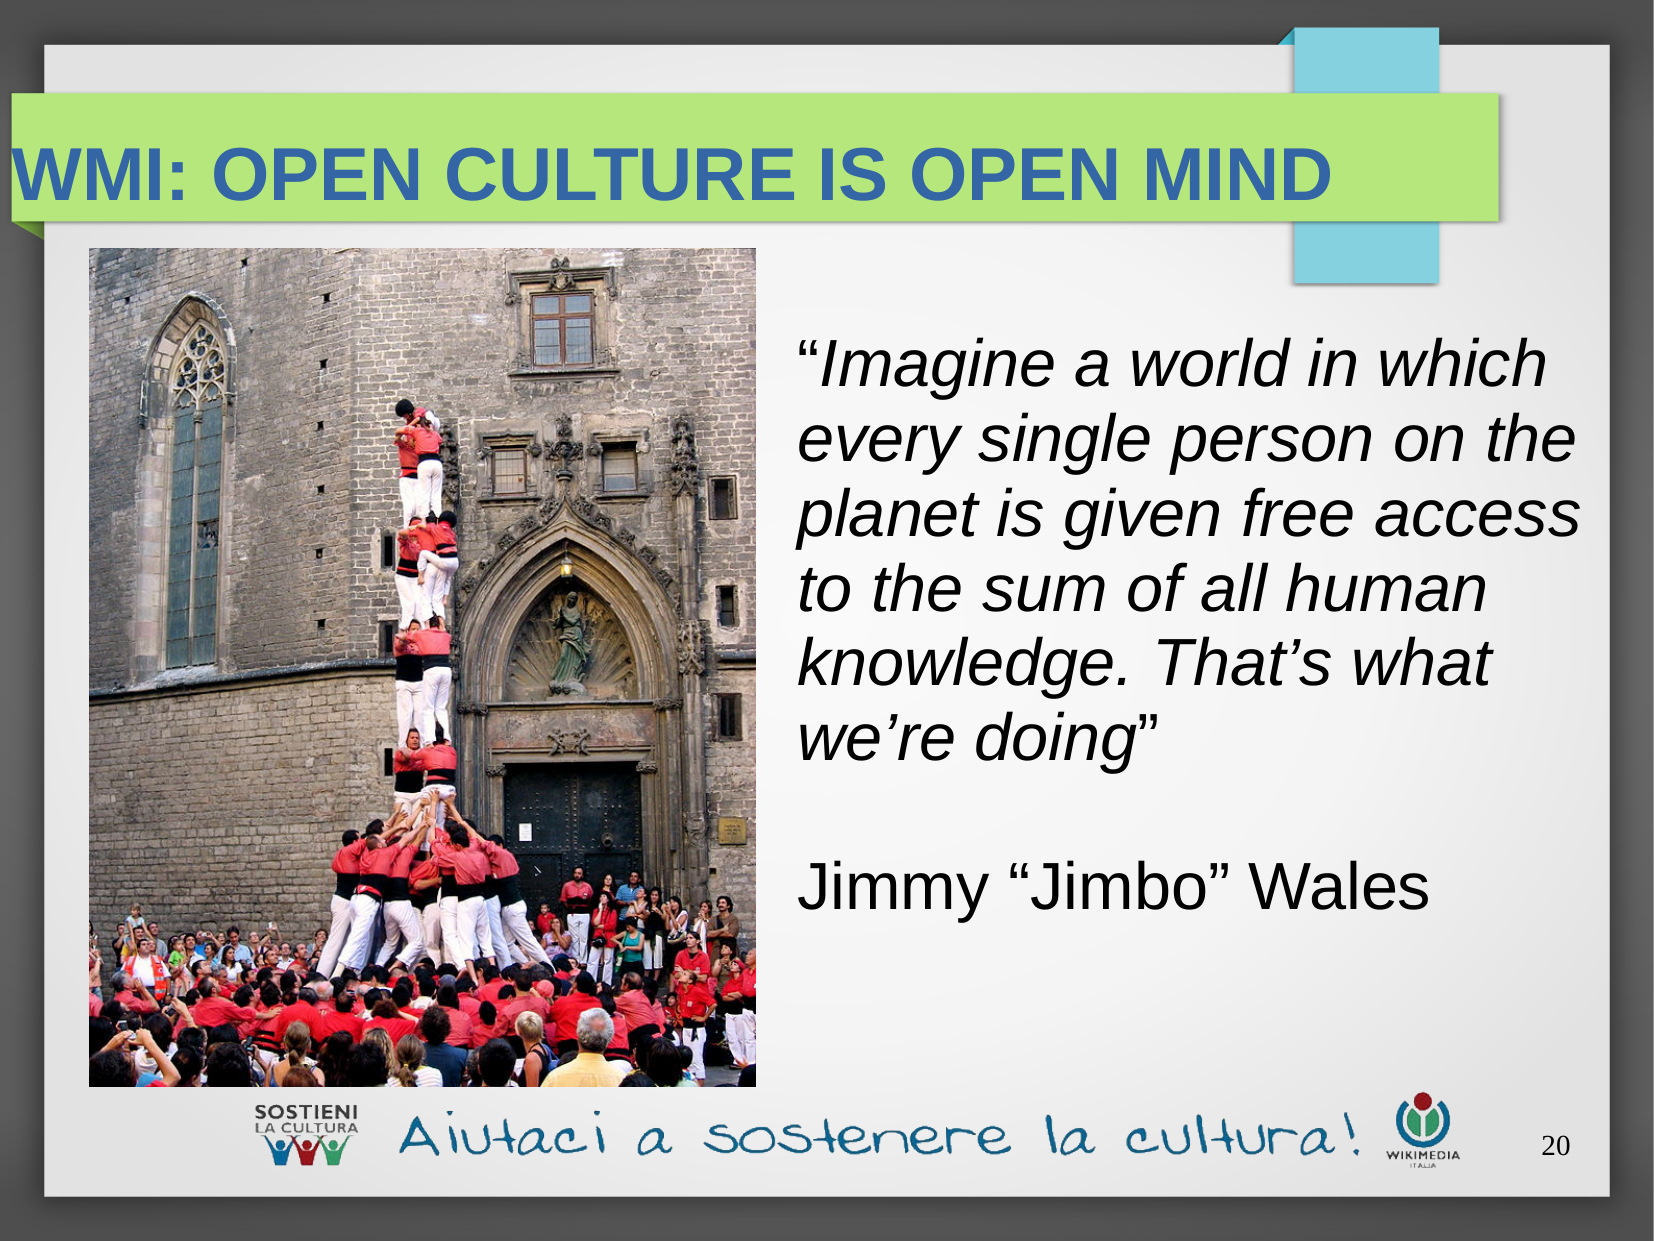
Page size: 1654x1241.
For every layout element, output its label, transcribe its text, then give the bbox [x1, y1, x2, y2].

picture [0, 0, 1654, 1241]
text_box “Imagine a world in which every single person on the planet is given free access to the sum of all human knowledge. That’s what we’re doing” Jimmy “Jimbo” Wales [761, 249, 1589, 1087]
title WMI: OPEN CULTURE IS OPEN MIND [11, 17, 1642, 249]
